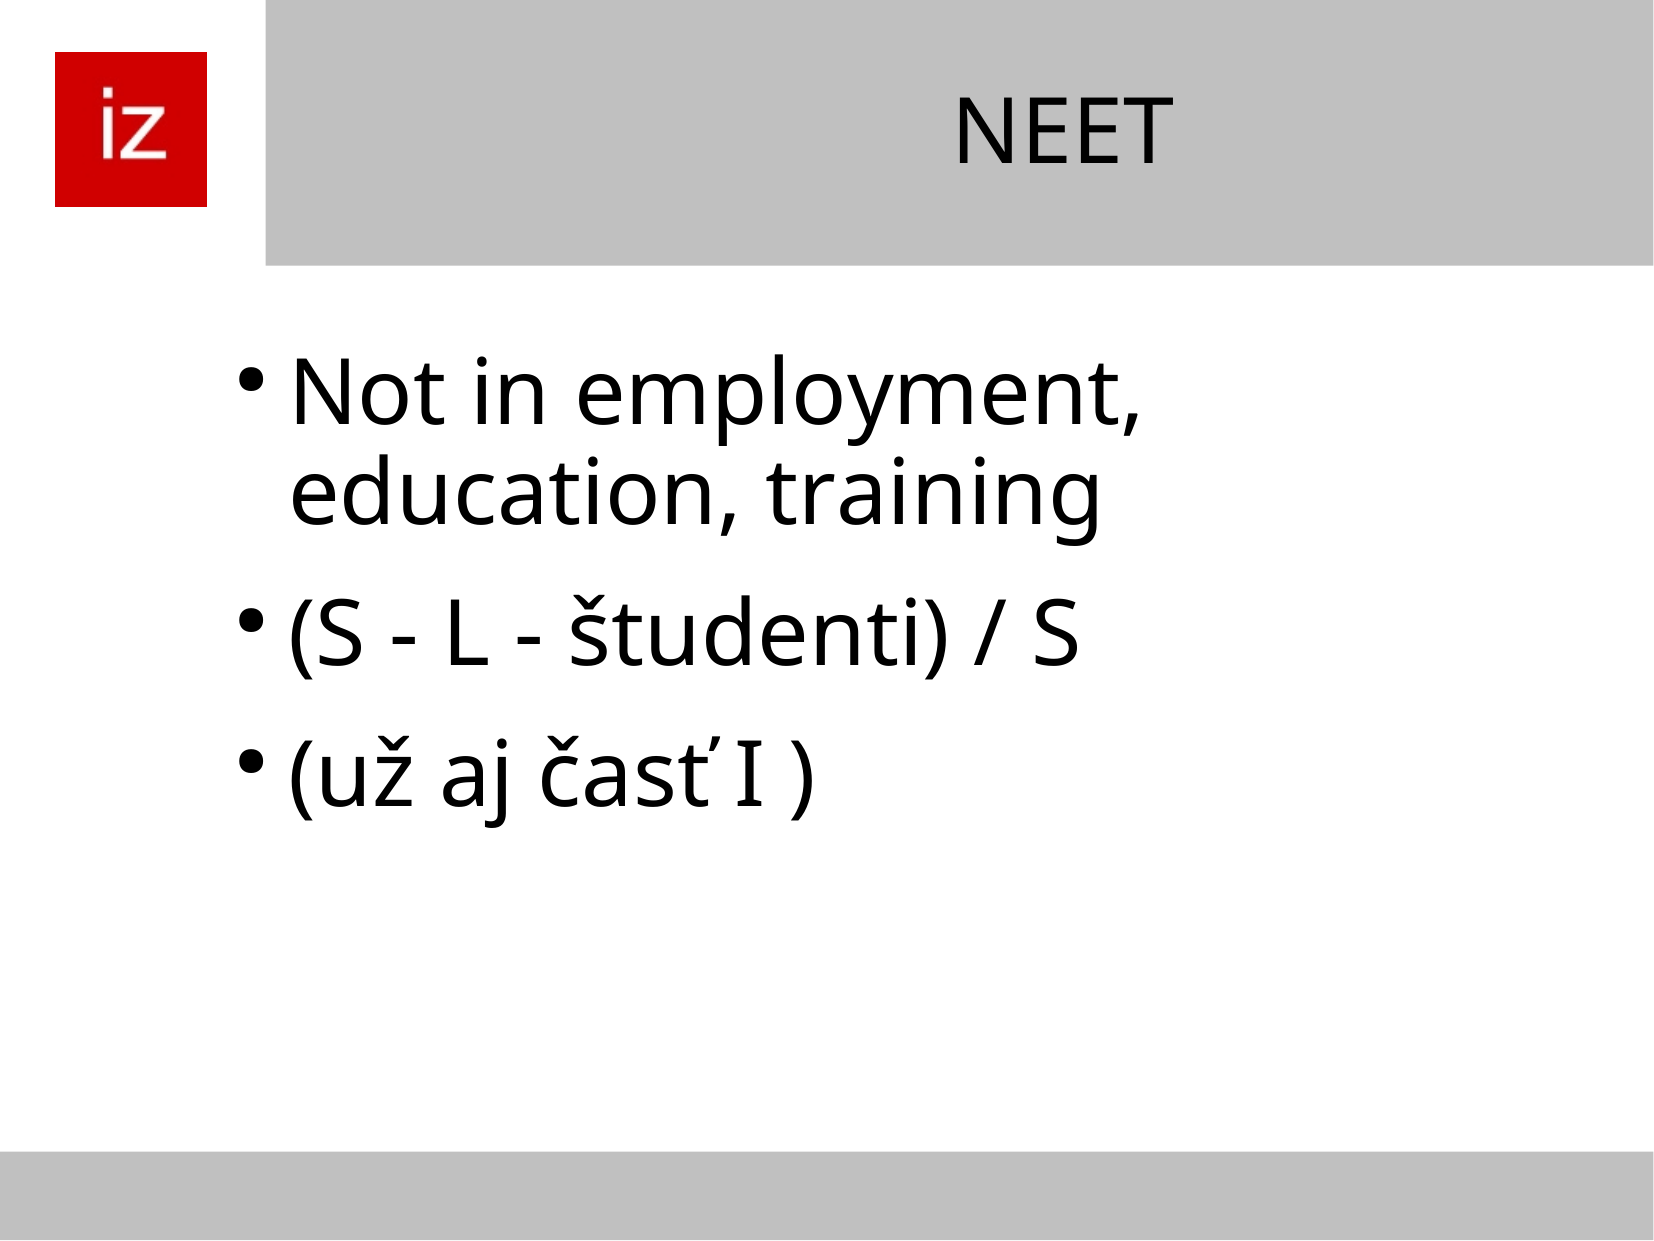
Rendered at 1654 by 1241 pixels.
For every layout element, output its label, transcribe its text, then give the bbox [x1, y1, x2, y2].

title NEET [561, 29, 1565, 237]
list Not in employment, education, training (S - L - študenti) / S (už aj časť I ) [121, 344, 1533, 1126]
picture [55, 52, 207, 207]
